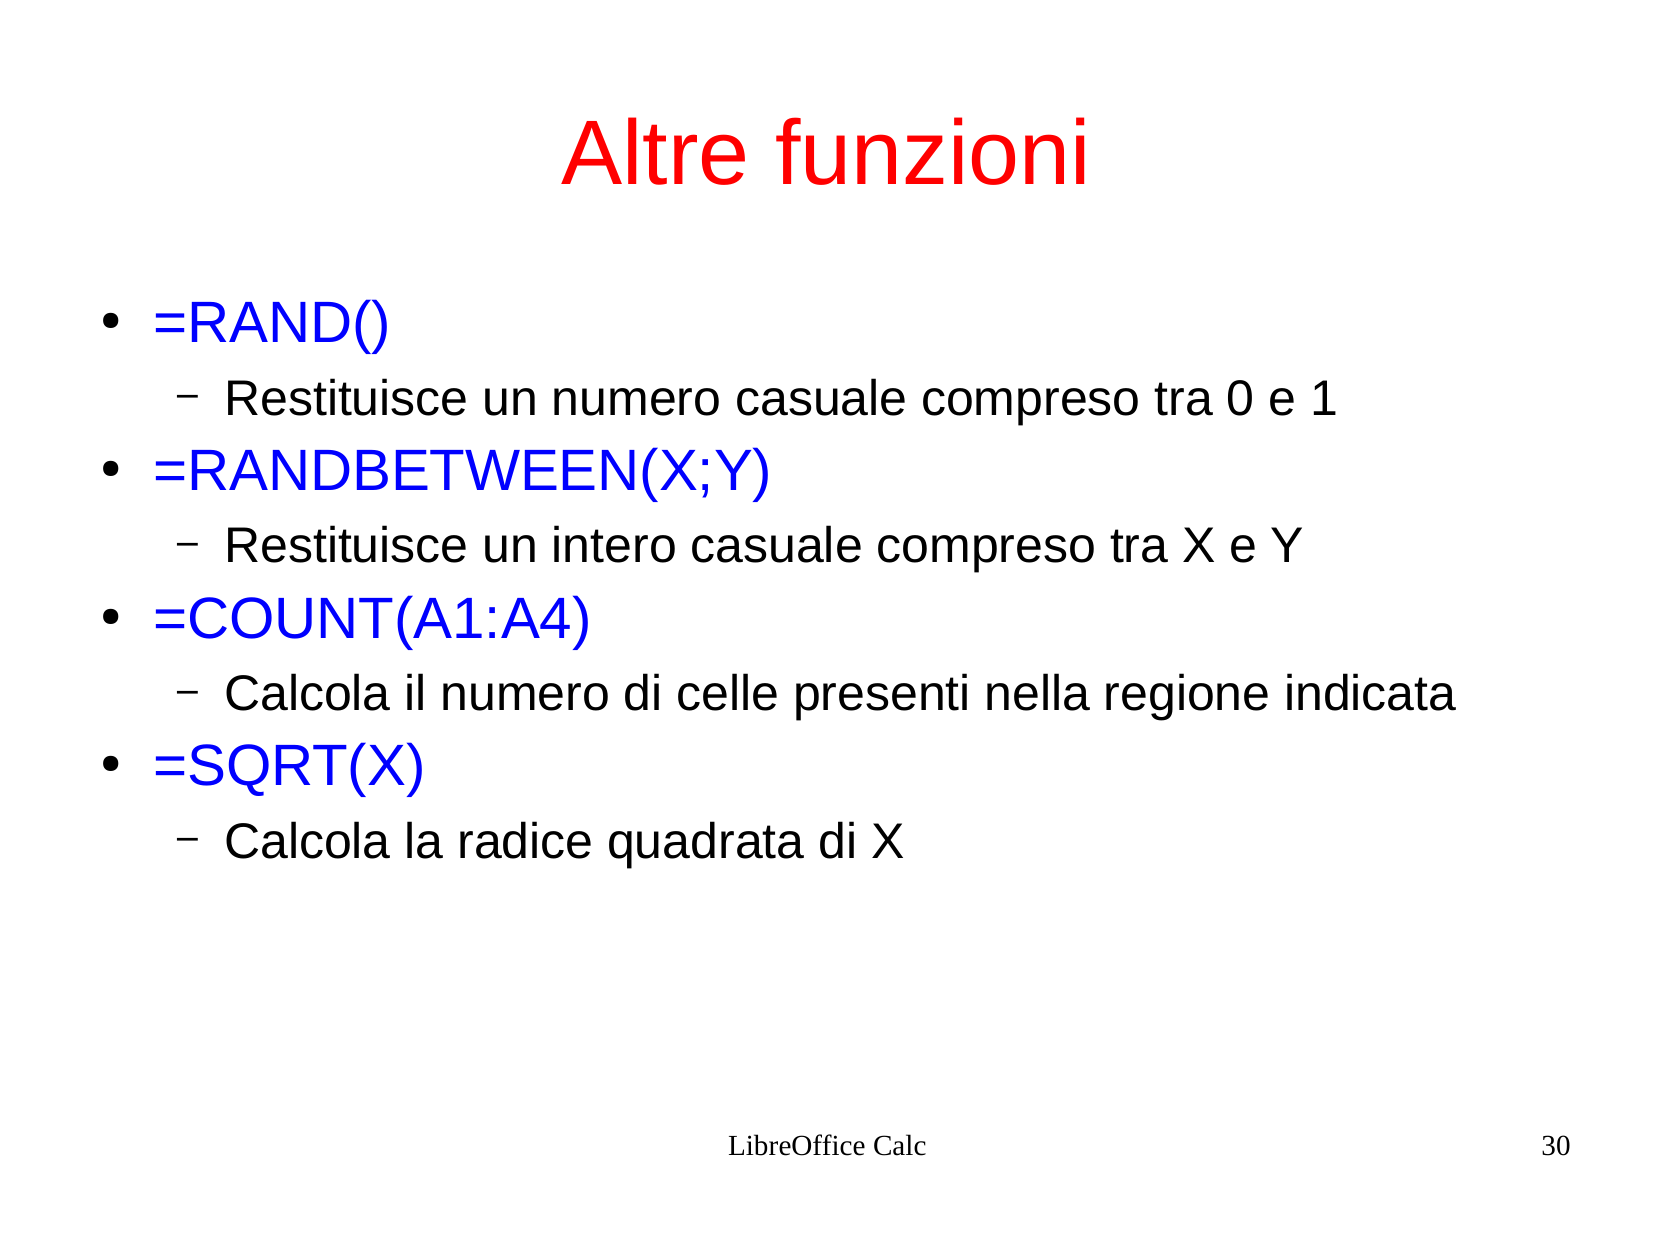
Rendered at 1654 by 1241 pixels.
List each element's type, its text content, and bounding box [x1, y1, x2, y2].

list =RAND() Restituisce un numero casuale compreso tra 0 e 1 =RANDBETWEEN(X;Y) Restituisce un intero casuale compreso tra X e Y =COUNT(A1:A4) Calcola il numero di celle presenti nella regione indicata =SQRT(X) Calcola la radice quadrata di X [82, 290, 1571, 1109]
title Altre funzioni [82, 49, 1571, 257]
